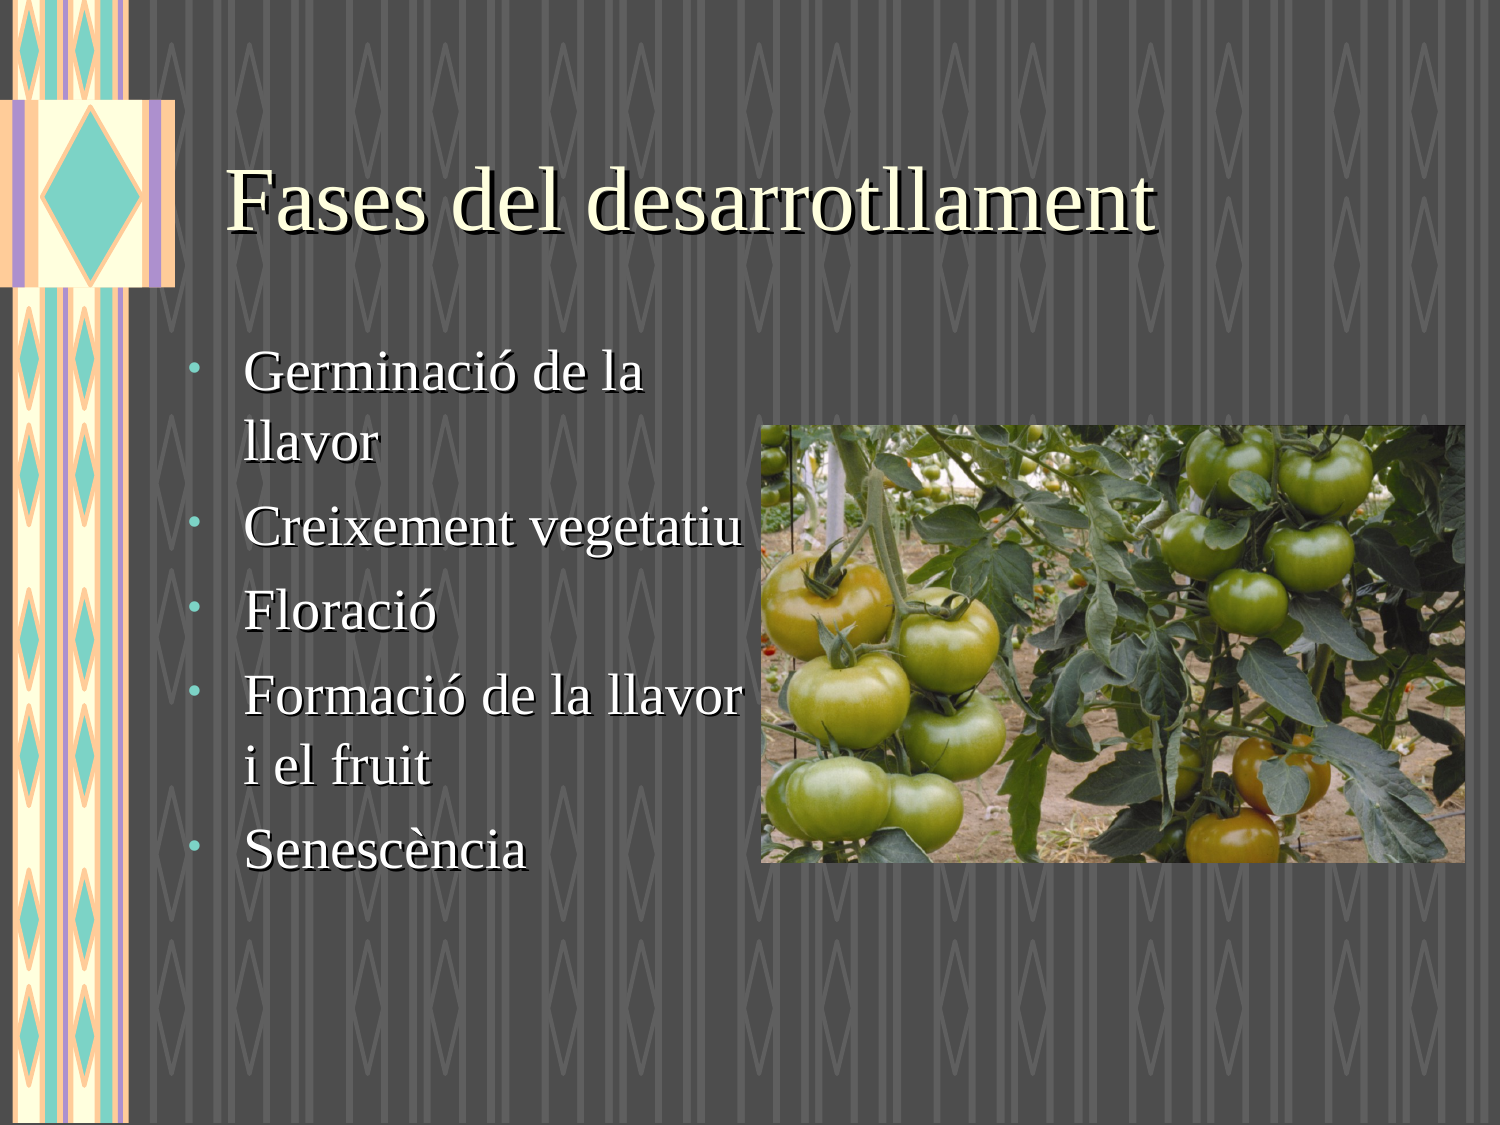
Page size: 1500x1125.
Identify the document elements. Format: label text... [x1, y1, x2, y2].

list Germinació de la llavor Creixement vegetatiu Floració Formació de la llavor i el fruit Senescència [171, 324, 768, 1001]
title Fases del desarrotllament [209, 99, 1485, 288]
picture [761, 425, 1465, 863]
